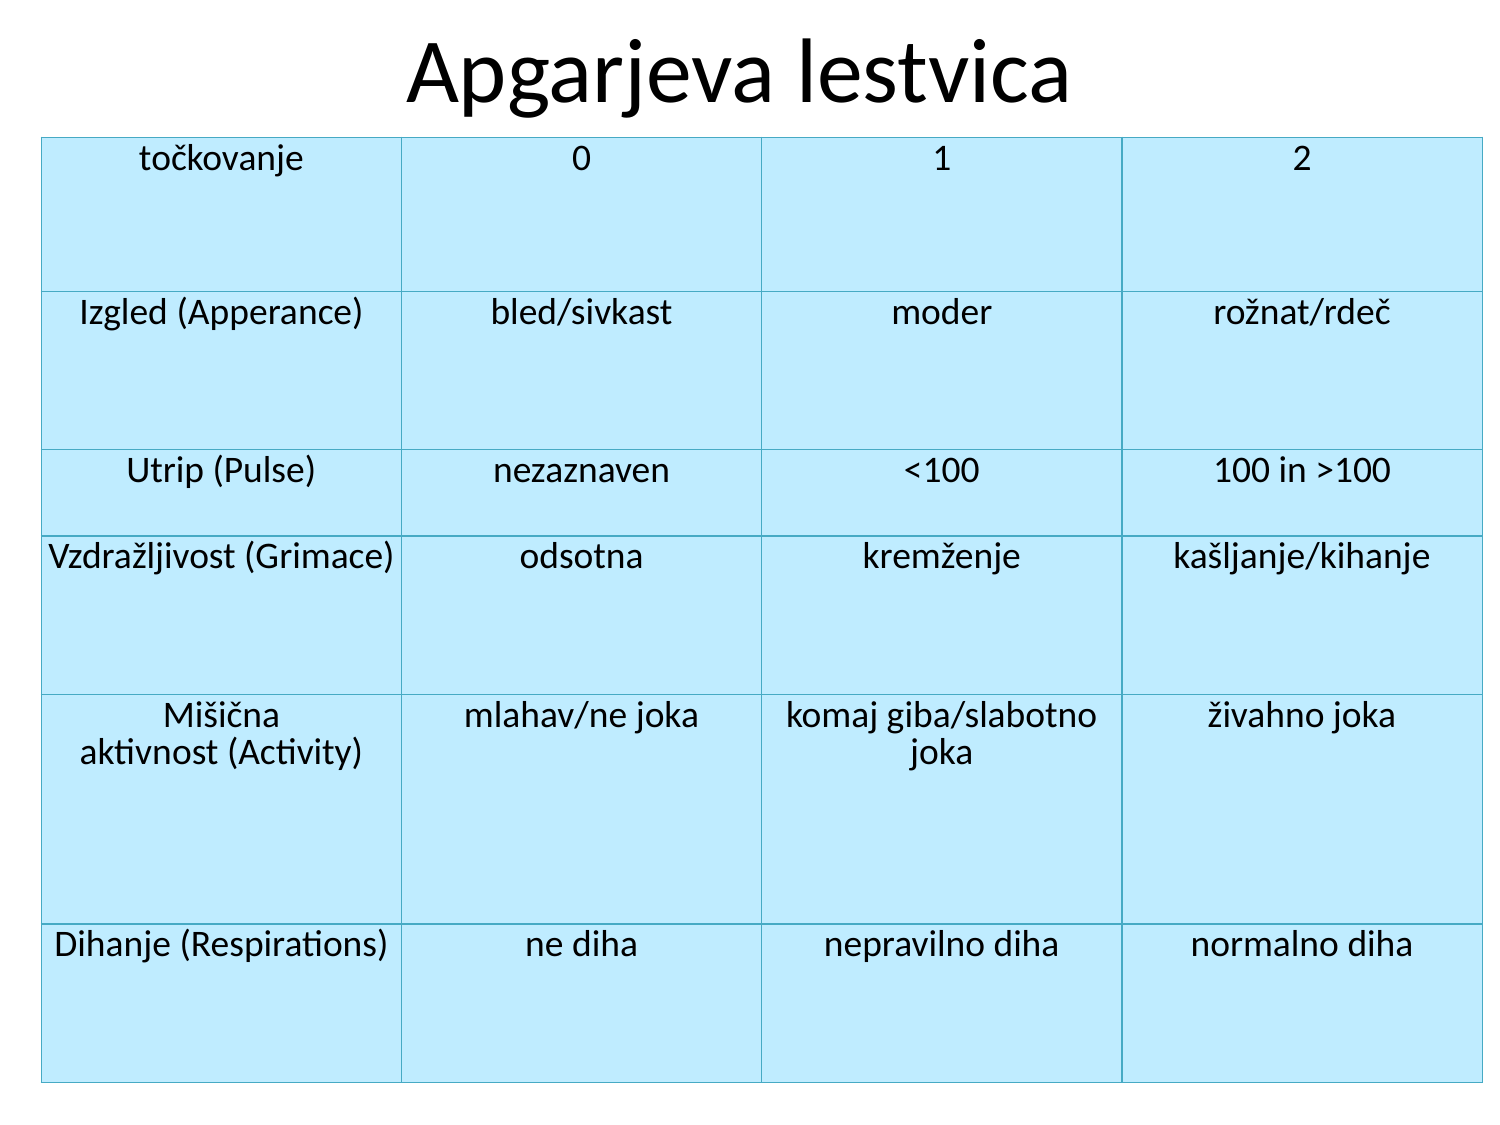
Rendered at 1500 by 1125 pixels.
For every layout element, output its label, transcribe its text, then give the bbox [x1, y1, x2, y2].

table_cell odsotna [402, 537, 761, 694]
table_cell ne diha [402, 925, 761, 1082]
table_cell Vzdražljivost (Grimace) [42, 537, 401, 694]
table_header točkovanje [42, 138, 401, 291]
table_cell bled/sivkast [402, 292, 761, 449]
table_header 0 [402, 138, 761, 291]
table_cell komaj giba/slabotno joka [762, 695, 1121, 923]
table_header 1 [762, 138, 1121, 291]
table_header 2 [1123, 138, 1482, 291]
title Apgarjeva lestvica [64, 0, 1415, 137]
table_cell mlahav/ne joka [402, 695, 761, 923]
table_cell živahno joka [1123, 695, 1482, 923]
table_cell Izgled (Apperance) [42, 292, 401, 449]
table_cell kašljanje/kihanje [1123, 537, 1482, 694]
table_cell moder [762, 292, 1121, 449]
table_cell kremženje [762, 537, 1121, 694]
table_cell 100 in >100 [1123, 450, 1482, 535]
table_cell rožnat/rdeč [1123, 292, 1482, 449]
table_cell nezaznaven [402, 450, 761, 535]
table_cell normalno diha [1123, 925, 1482, 1082]
table_cell Utrip (Pulse) [42, 450, 401, 535]
table_cell nepravilno diha [762, 925, 1121, 1082]
table_cell Dihanje (Respirations) [42, 925, 401, 1082]
table_cell Mišična aktivnost (Activity) [42, 695, 401, 923]
table_cell <100 [762, 450, 1121, 535]
